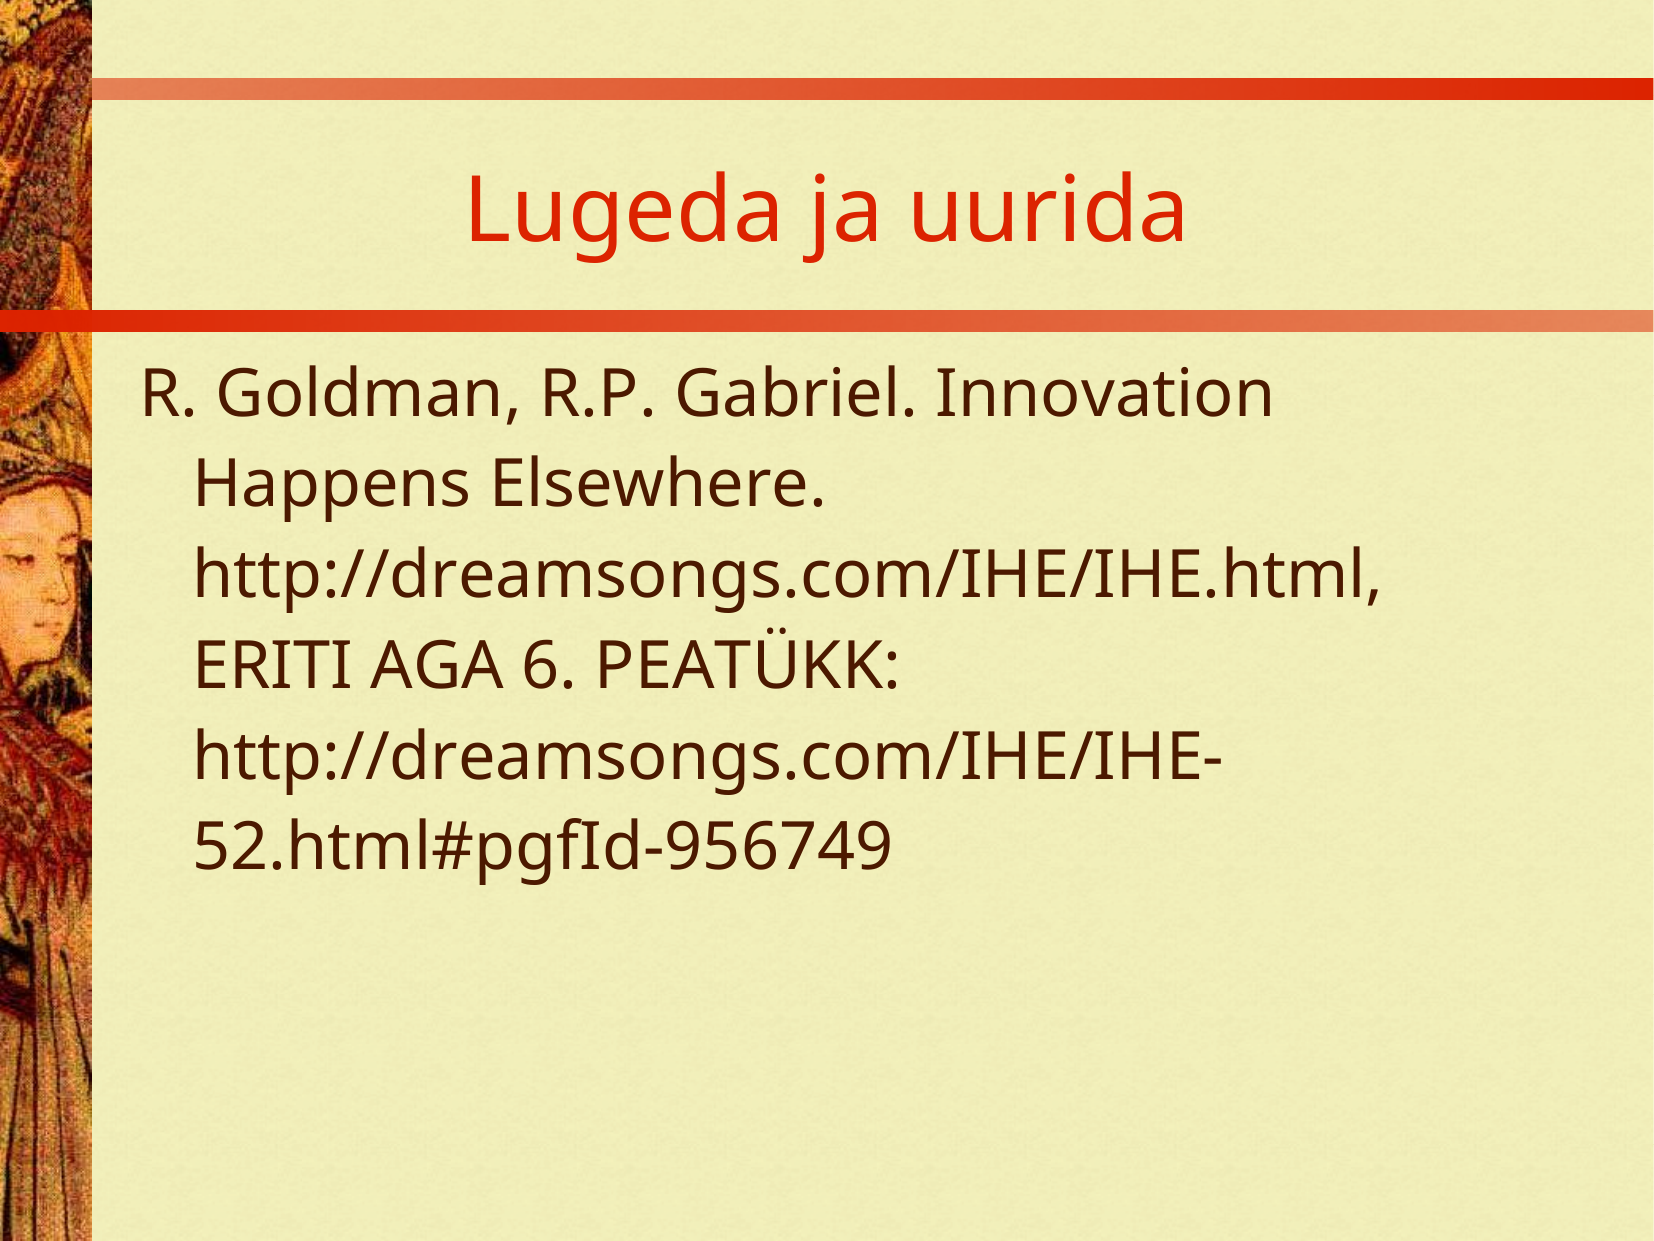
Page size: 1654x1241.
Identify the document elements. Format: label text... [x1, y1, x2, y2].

list R. Goldman, R.P. Gabriel. Innovation Happens Elsewhere. http://dreamsongs.com/IHE/IHE.html, ERITI AGA 6. PEATÜKK: http://dreamsongs.com/IHE/IHE-52.html#pgfId-956749 [121, 344, 1534, 1127]
title Lugeda ja uurida [121, 102, 1534, 311]
picture [0, 0, 1654, 310]
picture [0, 332, 1654, 1241]
